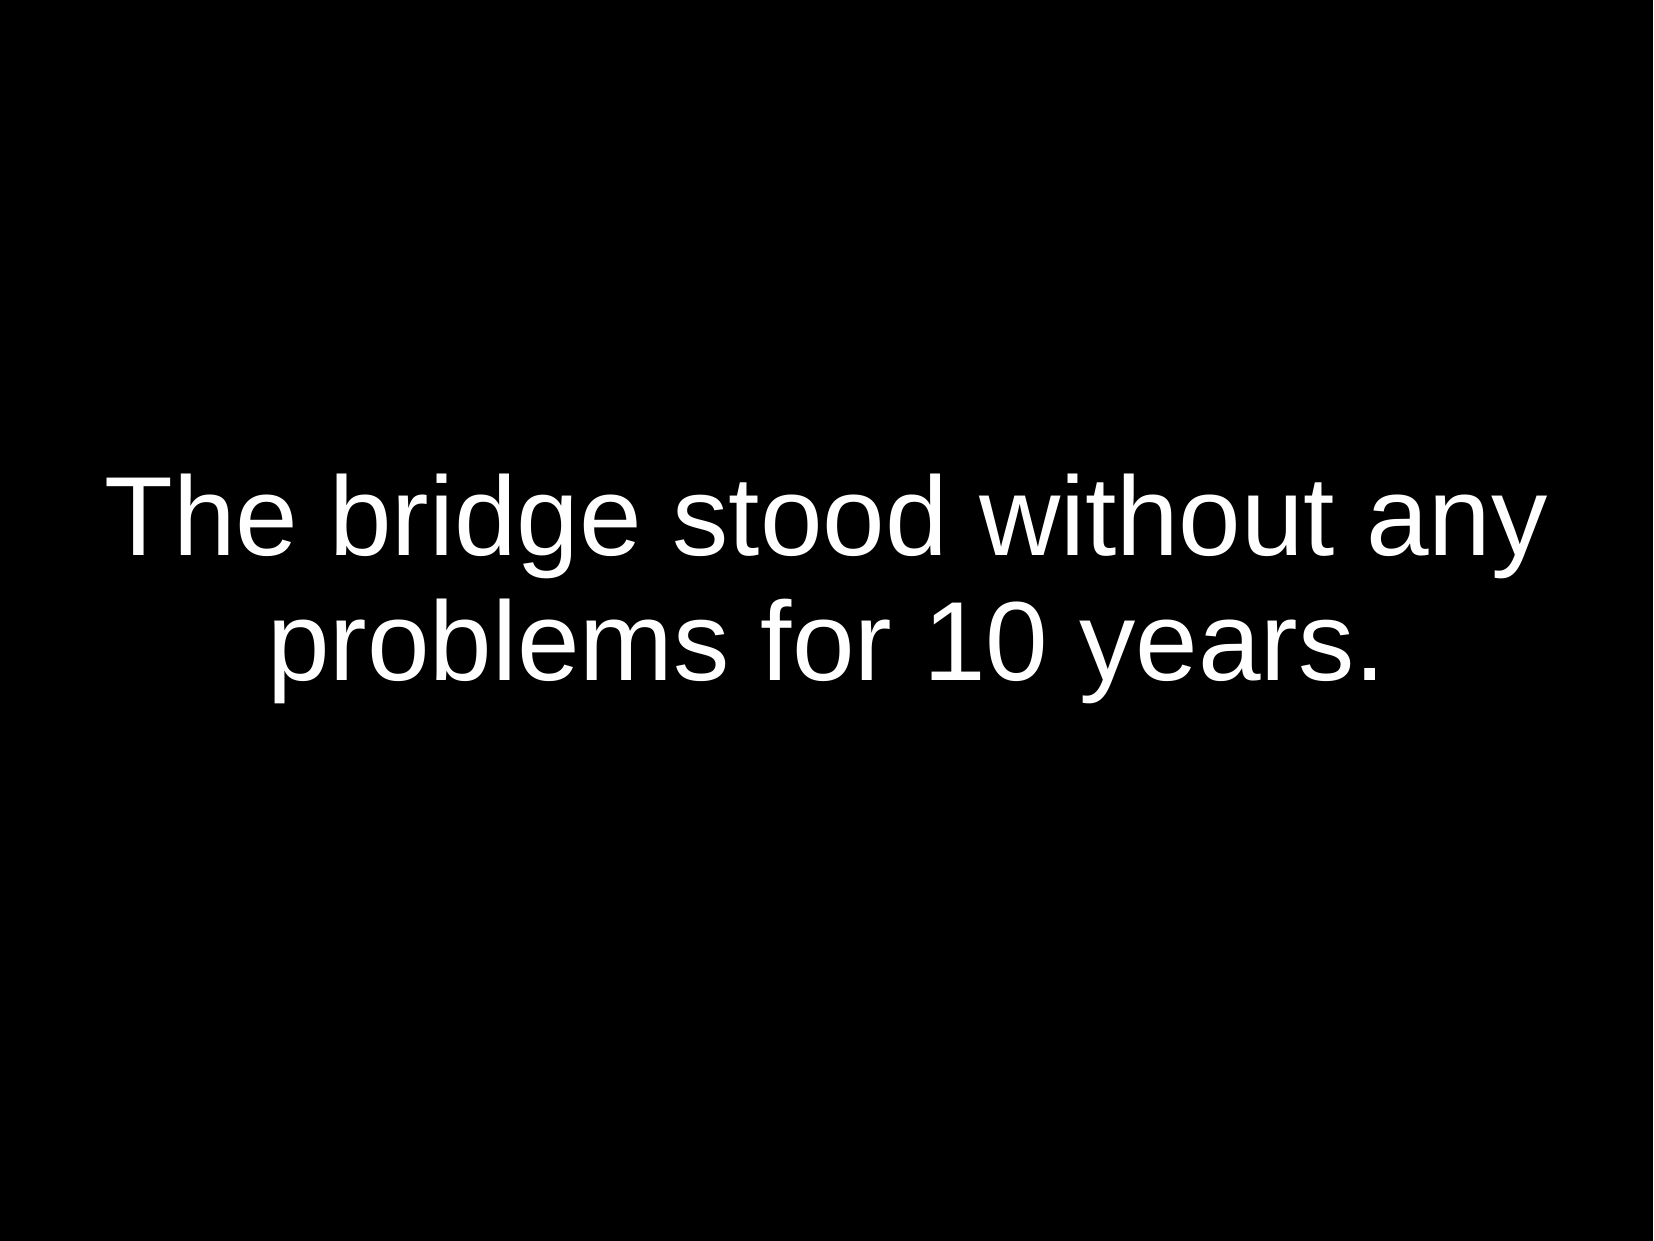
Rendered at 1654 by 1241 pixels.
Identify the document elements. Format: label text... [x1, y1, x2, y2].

subtitle The bridge stood without any problems for 10 years. [82, 56, 1571, 1102]
